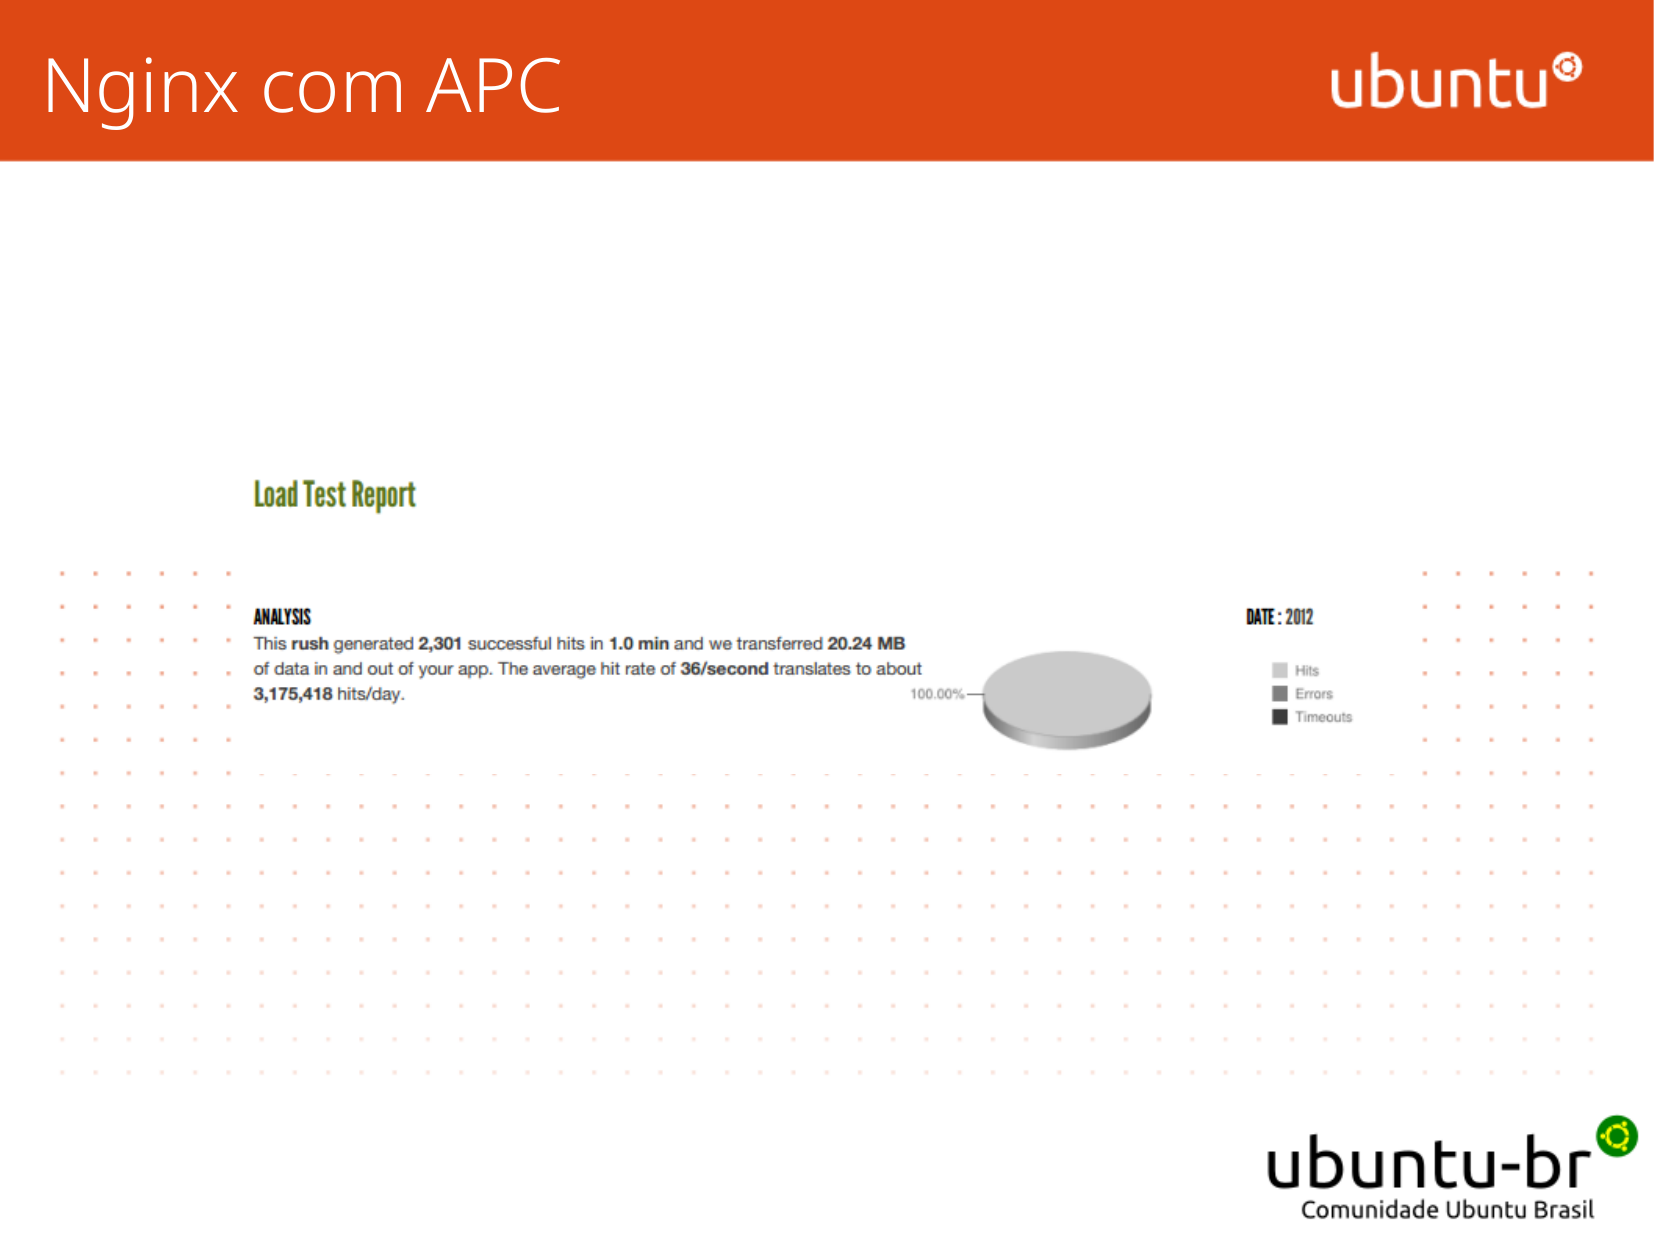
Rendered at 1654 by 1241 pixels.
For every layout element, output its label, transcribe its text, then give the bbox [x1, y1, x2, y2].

title Nginx com APC [41, 31, 1300, 136]
picture [0, 0, 1654, 1241]
